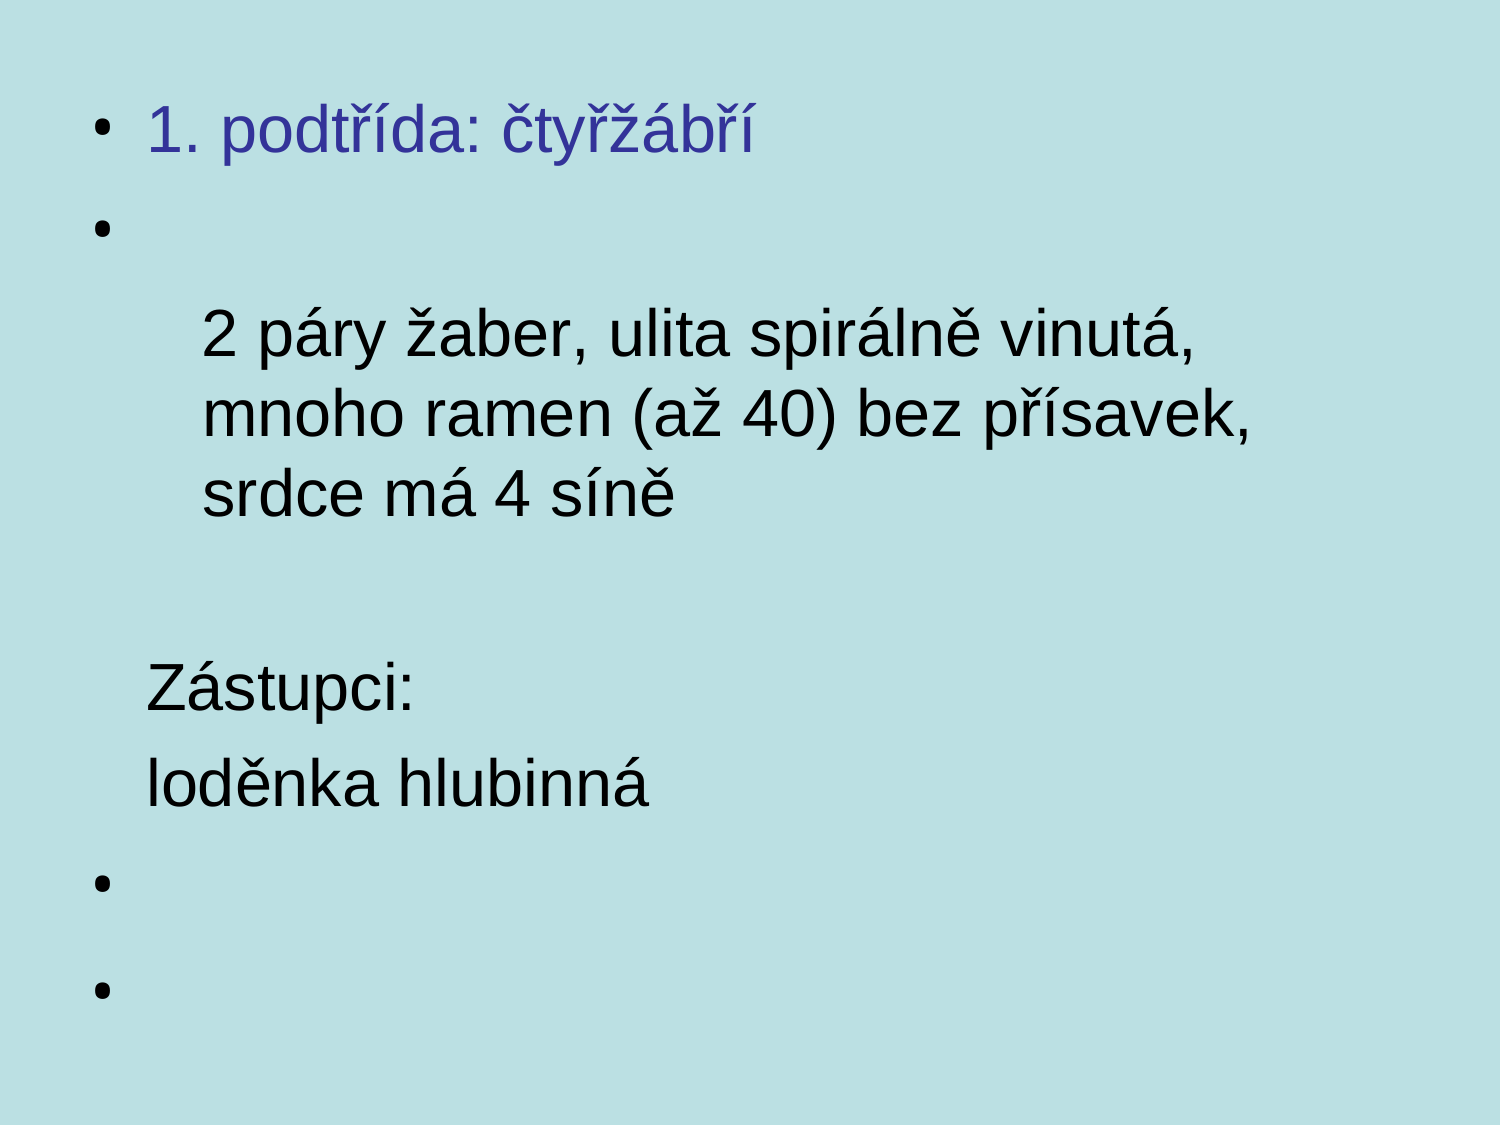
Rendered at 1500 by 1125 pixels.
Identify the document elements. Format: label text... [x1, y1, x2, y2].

list 1. podtřída: čtyřžábří 2 páry žaber, ulita spirálně vinutá, mnoho ramen (až 40) bez přísavek, srdce má 4 síně Zástupci: loděnka hlubinná [75, 78, 1426, 1005]
